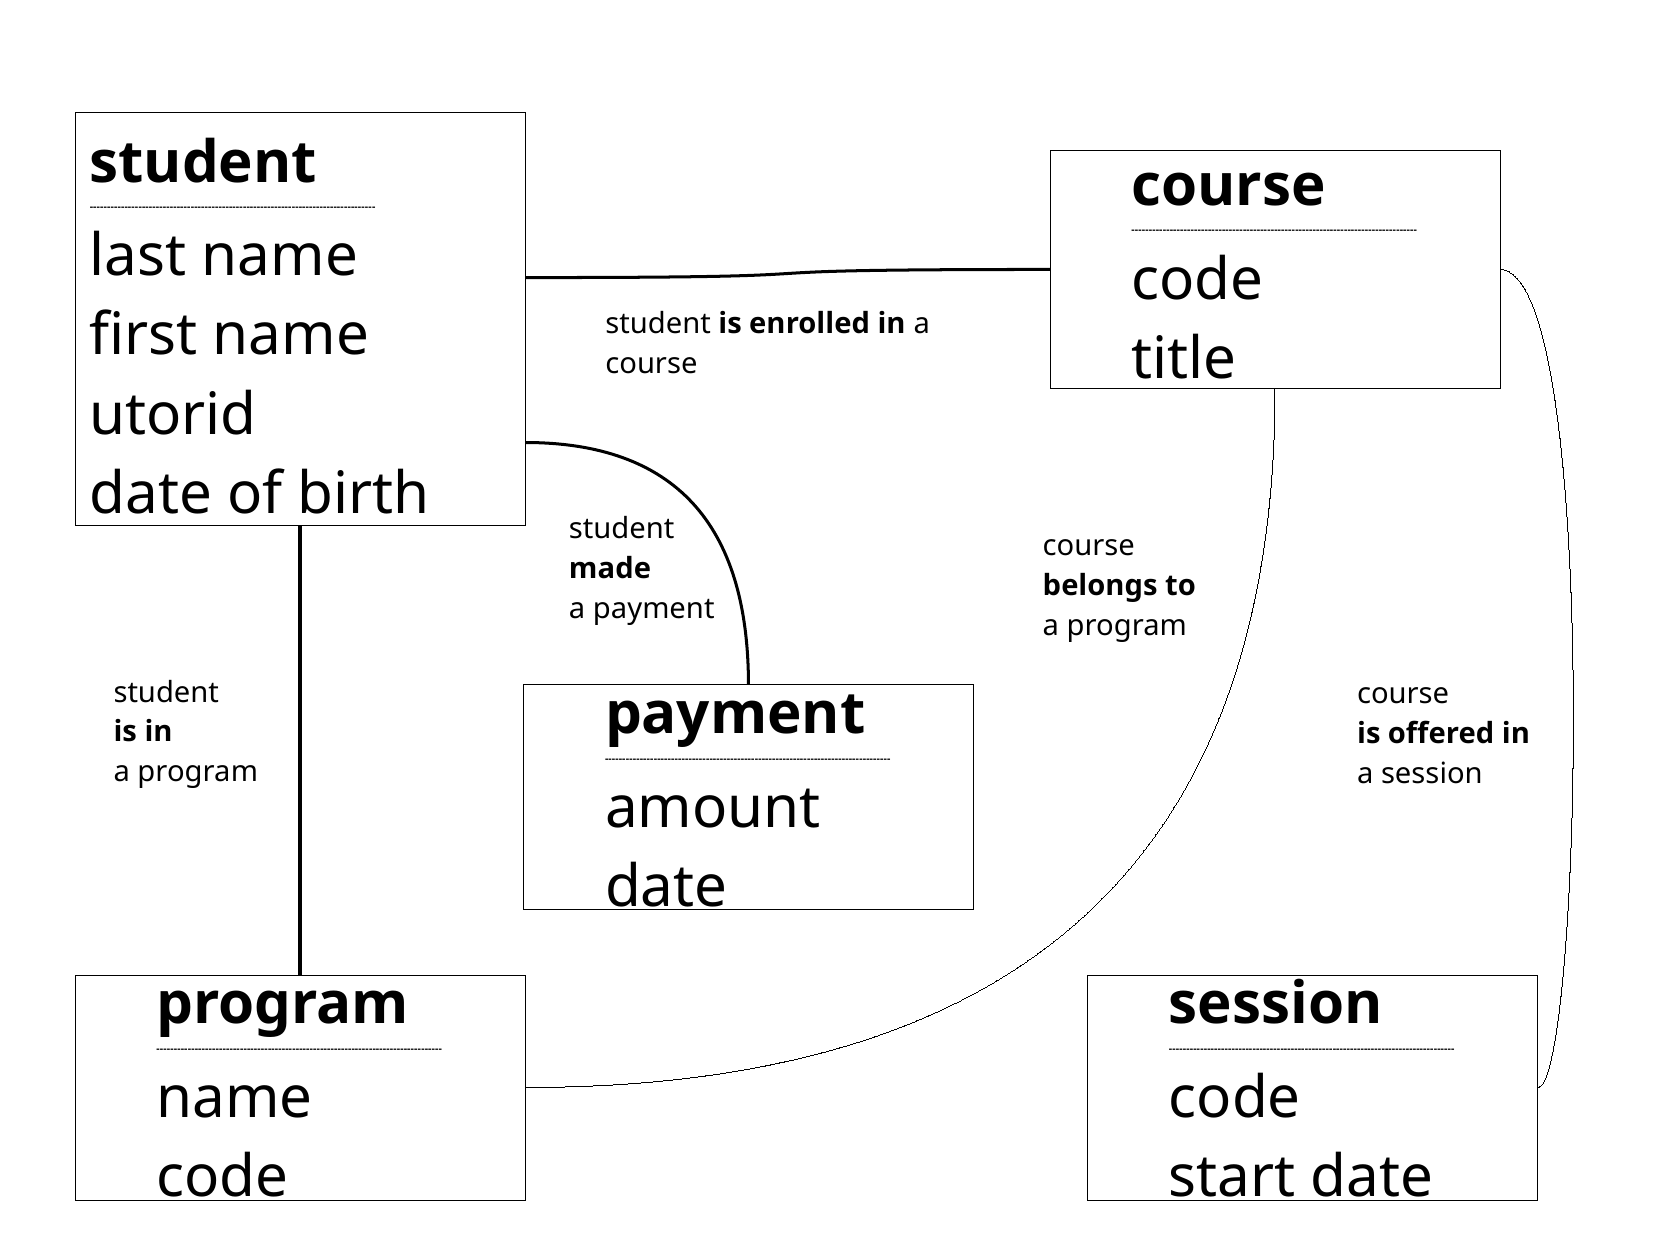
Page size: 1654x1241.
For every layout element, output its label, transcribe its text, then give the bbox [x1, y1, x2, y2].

text_box student ---------------------------------------------------------------------------------- last name first name utorid date of birth [75, 112, 526, 526]
text_box payment ---------------------------------------------------------------------------------- amount date [523, 684, 974, 910]
text_box student is in a program [98, 663, 488, 786]
text_box program ---------------------------------------------------------------------------------- name code [75, 975, 526, 1201]
text_box session ---------------------------------------------------------------------------------- code start date [1087, 975, 1538, 1201]
text_box course ---------------------------------------------------------------------------------- code title [1050, 150, 1501, 389]
text_box student is enrolled in a course [590, 295, 1041, 382]
text_box course belongs to a program [1027, 516, 1264, 640]
text_box student made a payment [554, 499, 1005, 623]
text_box course is offered in a session [1342, 665, 1654, 788]
